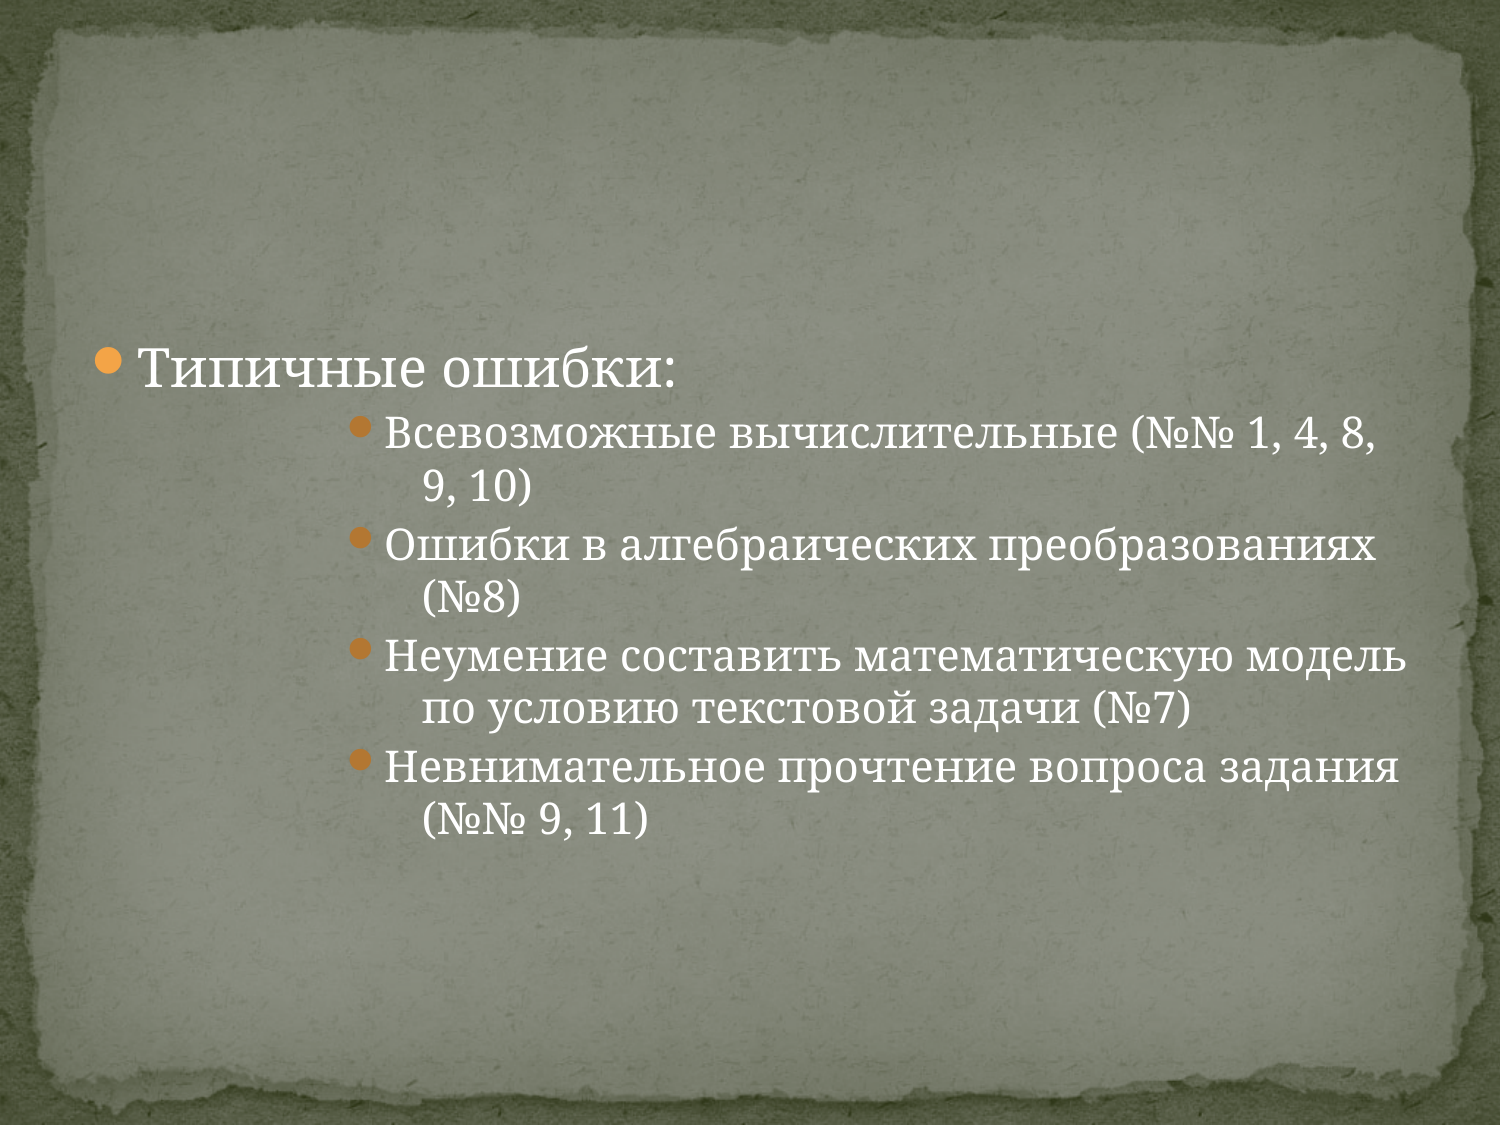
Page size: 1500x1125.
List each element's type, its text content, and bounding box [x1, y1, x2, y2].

list Типичные ошибки: Всевозможные вычислительные (№№ 1, 4, 8, 9, 10) Ошибки в алгебраических преобразованиях (№8) Неумение составить математическую модель по условию текстовой задачи (№7) Невнимательное прочтение вопроса задания (№№ 9, 11) [76, 326, 1427, 1012]
picture [0, 0, 1500, 1125]
